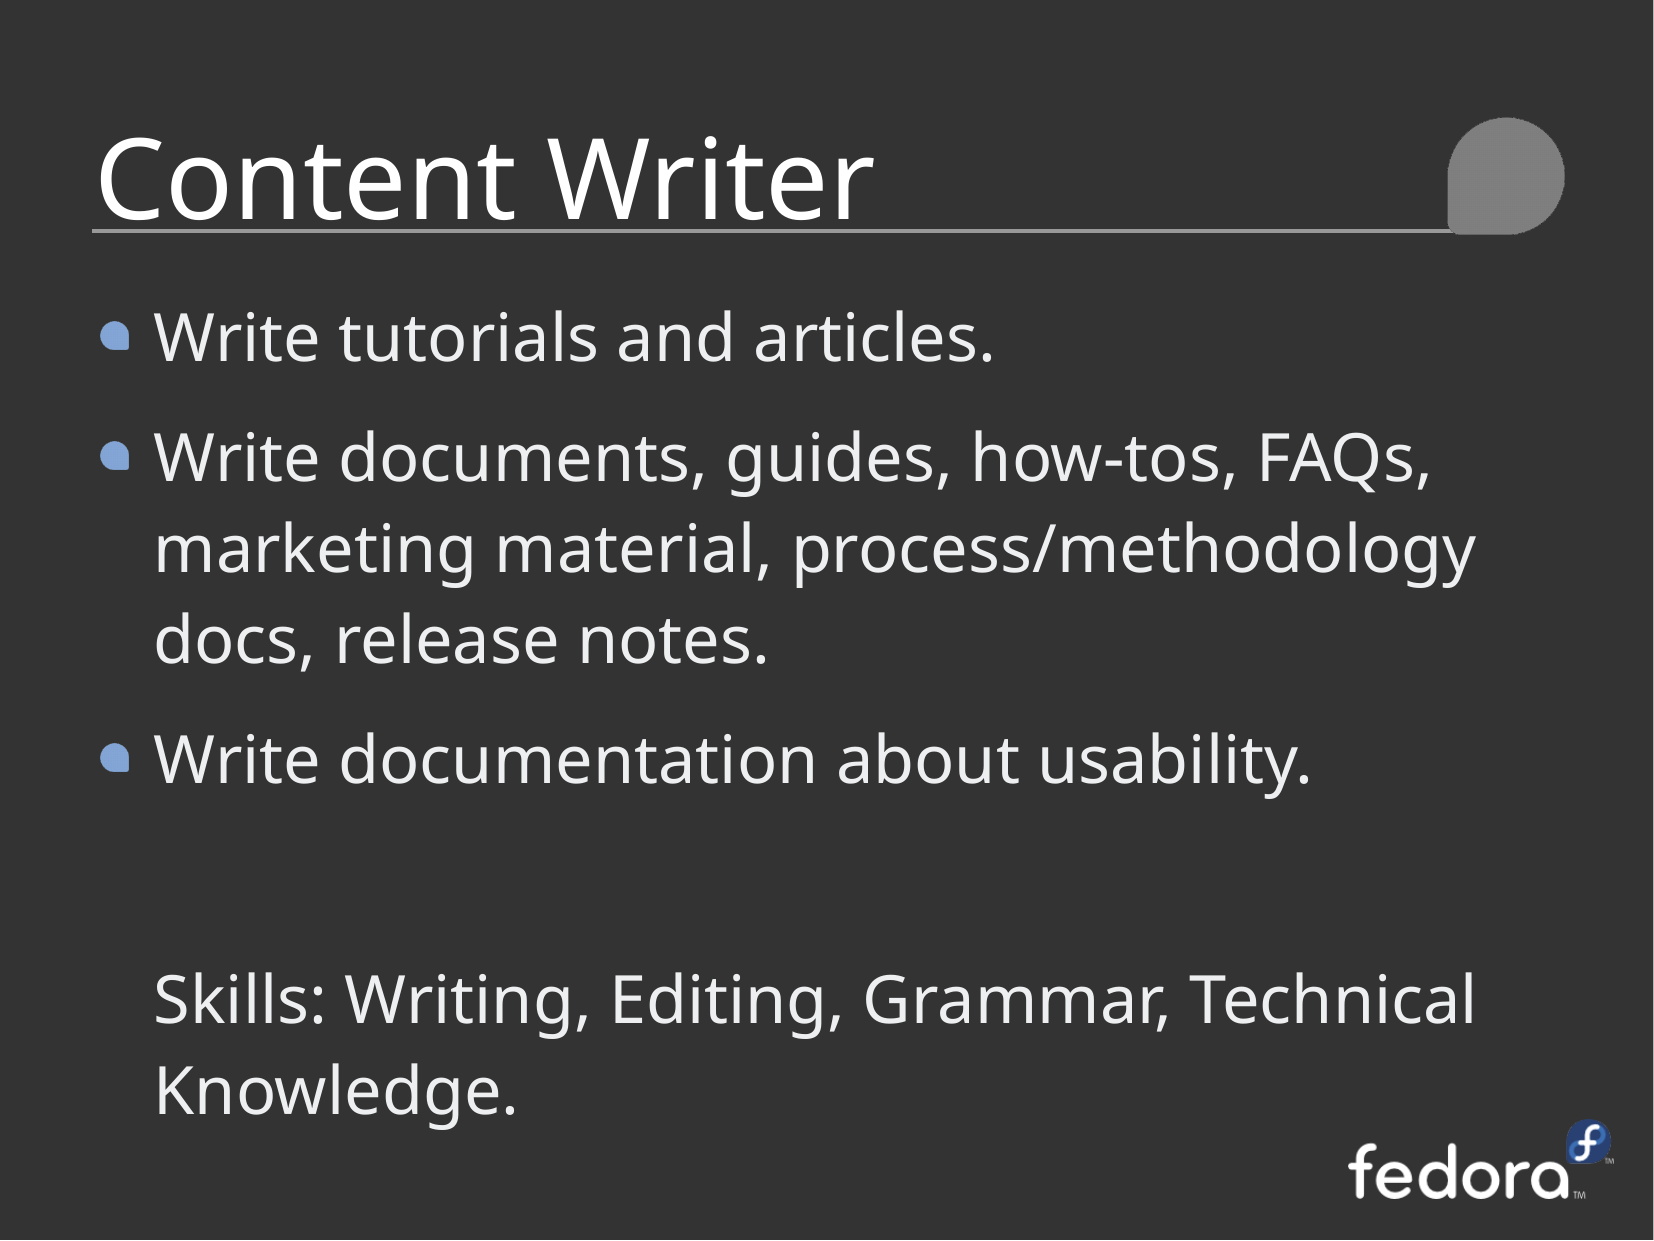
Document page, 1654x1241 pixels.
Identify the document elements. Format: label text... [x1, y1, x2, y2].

picture [1348, 1119, 1614, 1199]
picture [1447, 117, 1565, 235]
list Write tutorials and articles. Write documents, guides, how-tos, FAQs, marketing material, process/methodology docs, release notes. Write documentation about usability. Skills: Writing, Editing, Grammar, Technical Knowledge. [82, 290, 1571, 1135]
title Content Writer [94, 100, 1426, 251]
